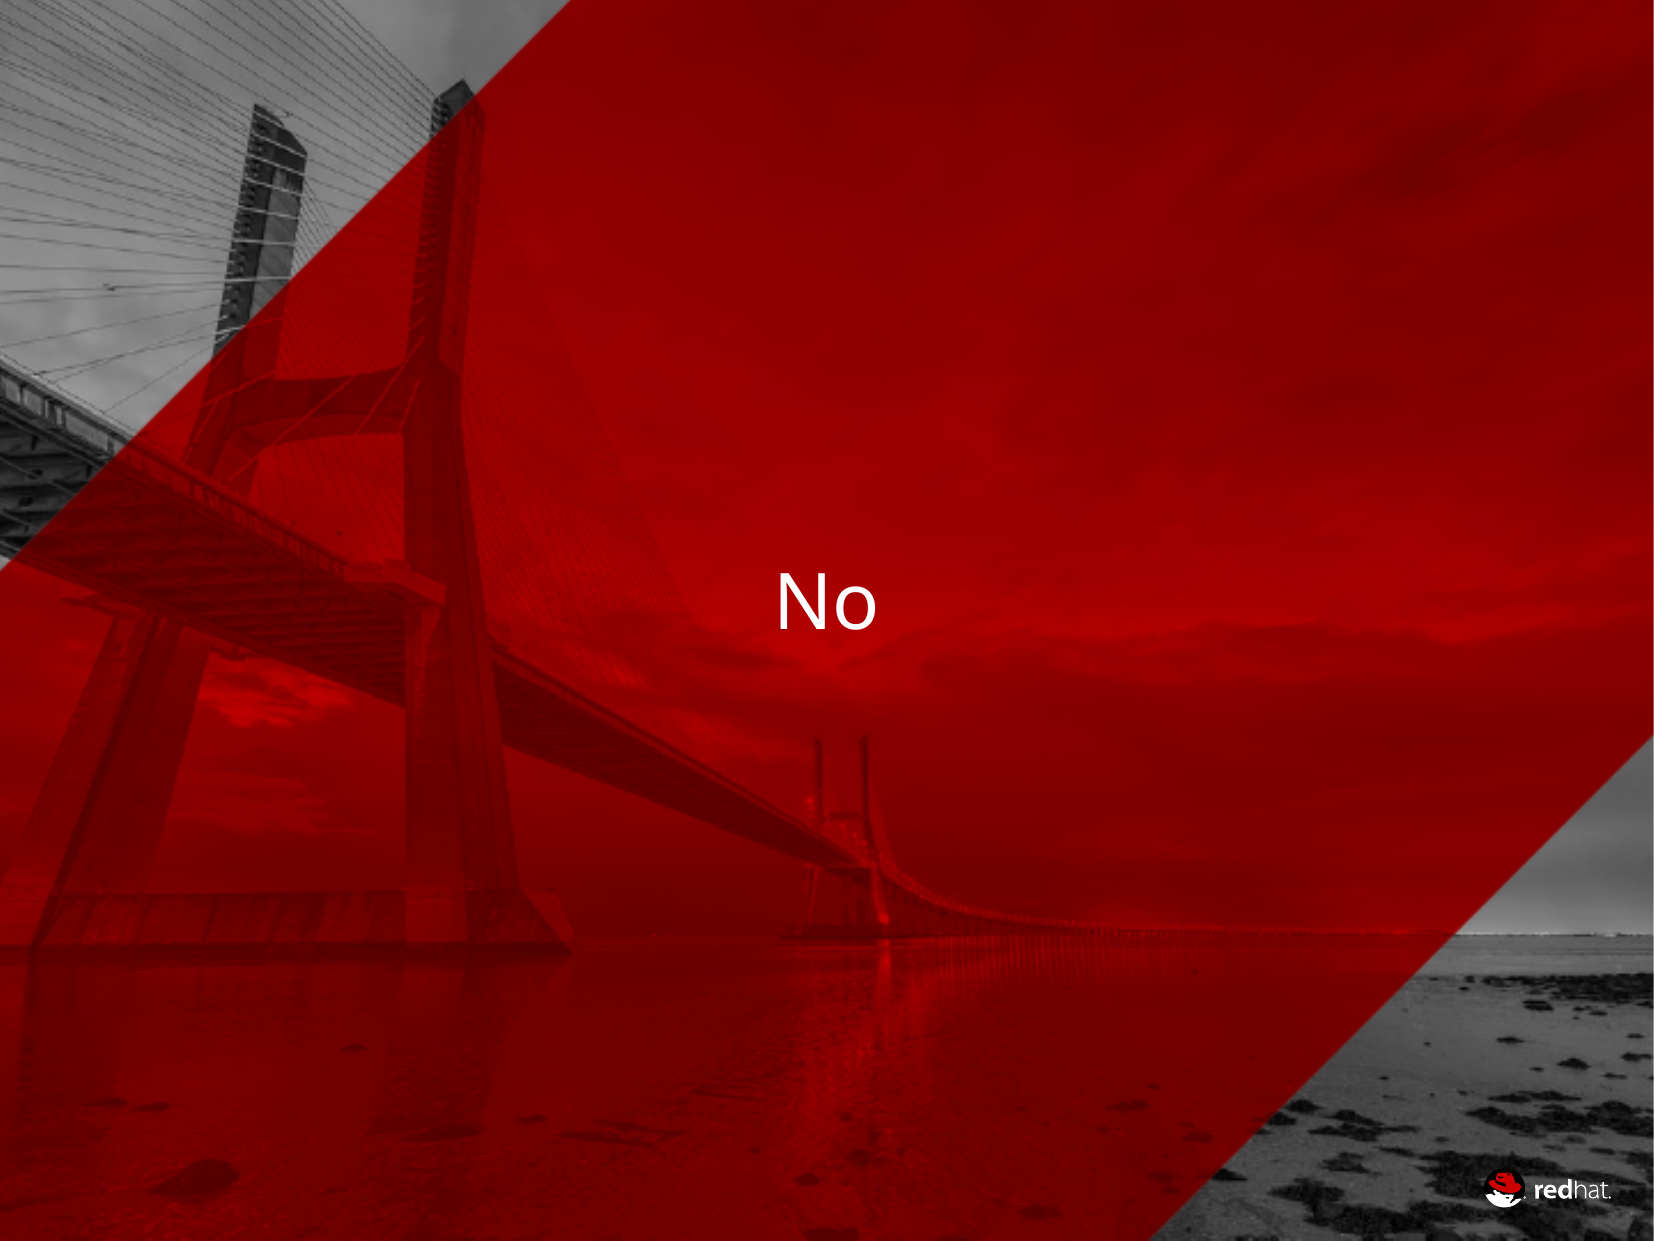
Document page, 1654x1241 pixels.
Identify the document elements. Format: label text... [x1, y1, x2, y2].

picture [0, 0, 1654, 1241]
title No [124, 496, 1530, 703]
